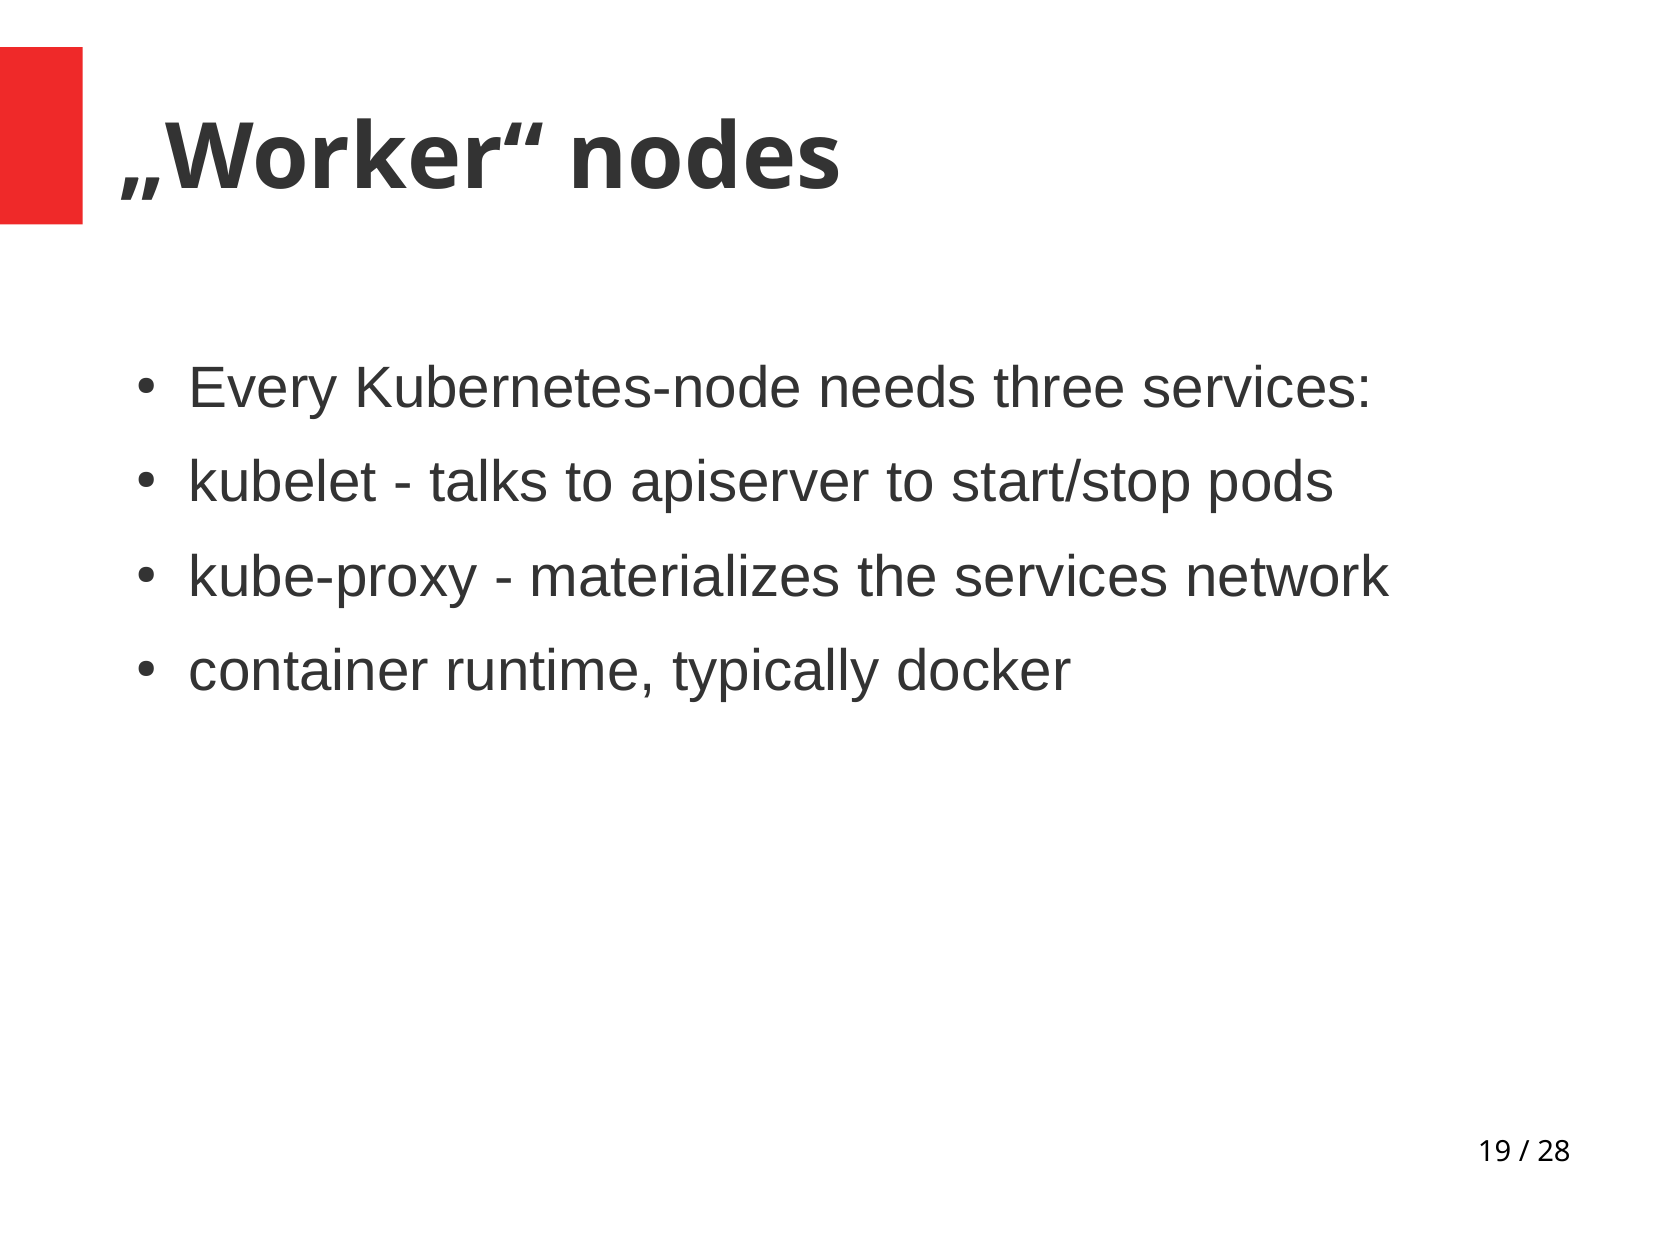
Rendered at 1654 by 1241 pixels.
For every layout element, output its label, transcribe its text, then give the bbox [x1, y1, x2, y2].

list Every Kubernetes-node needs three services: kubelet - talks to apiserver to start/stop pods kube-proxy - materializes the services network container runtime, typically docker [118, 354, 1536, 1074]
title „Worker“ nodes [118, 49, 1571, 257]
